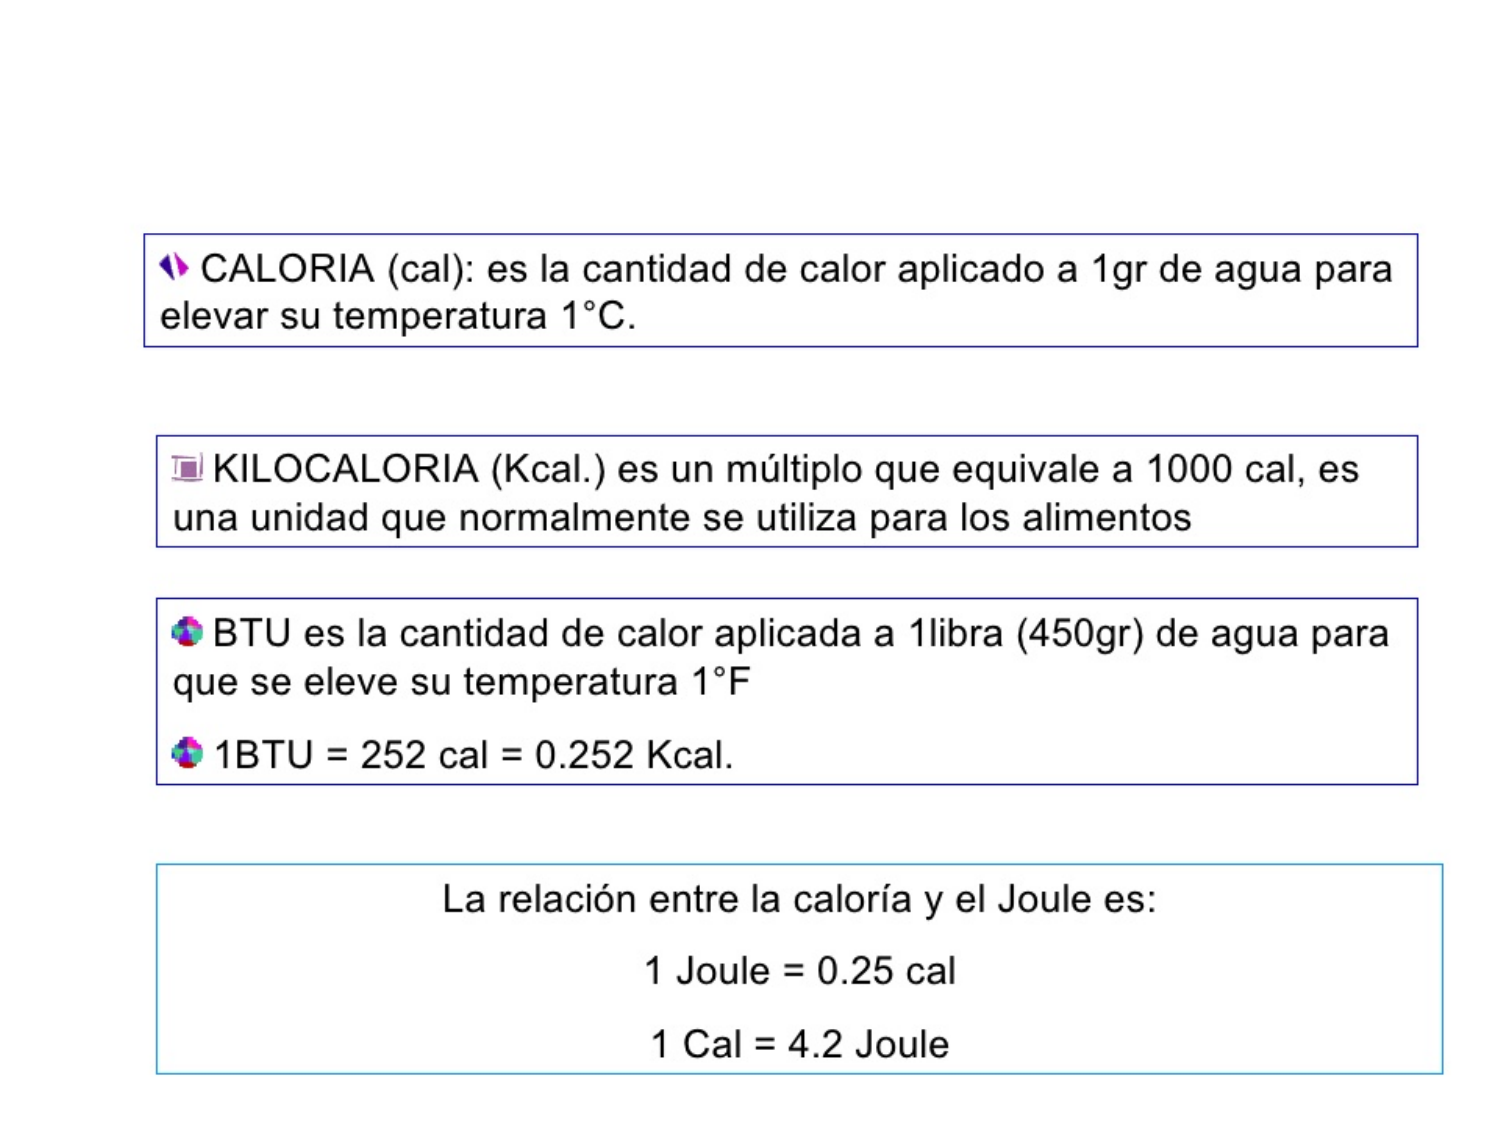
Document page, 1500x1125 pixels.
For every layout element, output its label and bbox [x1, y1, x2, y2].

picture [94, 176, 1469, 1125]
